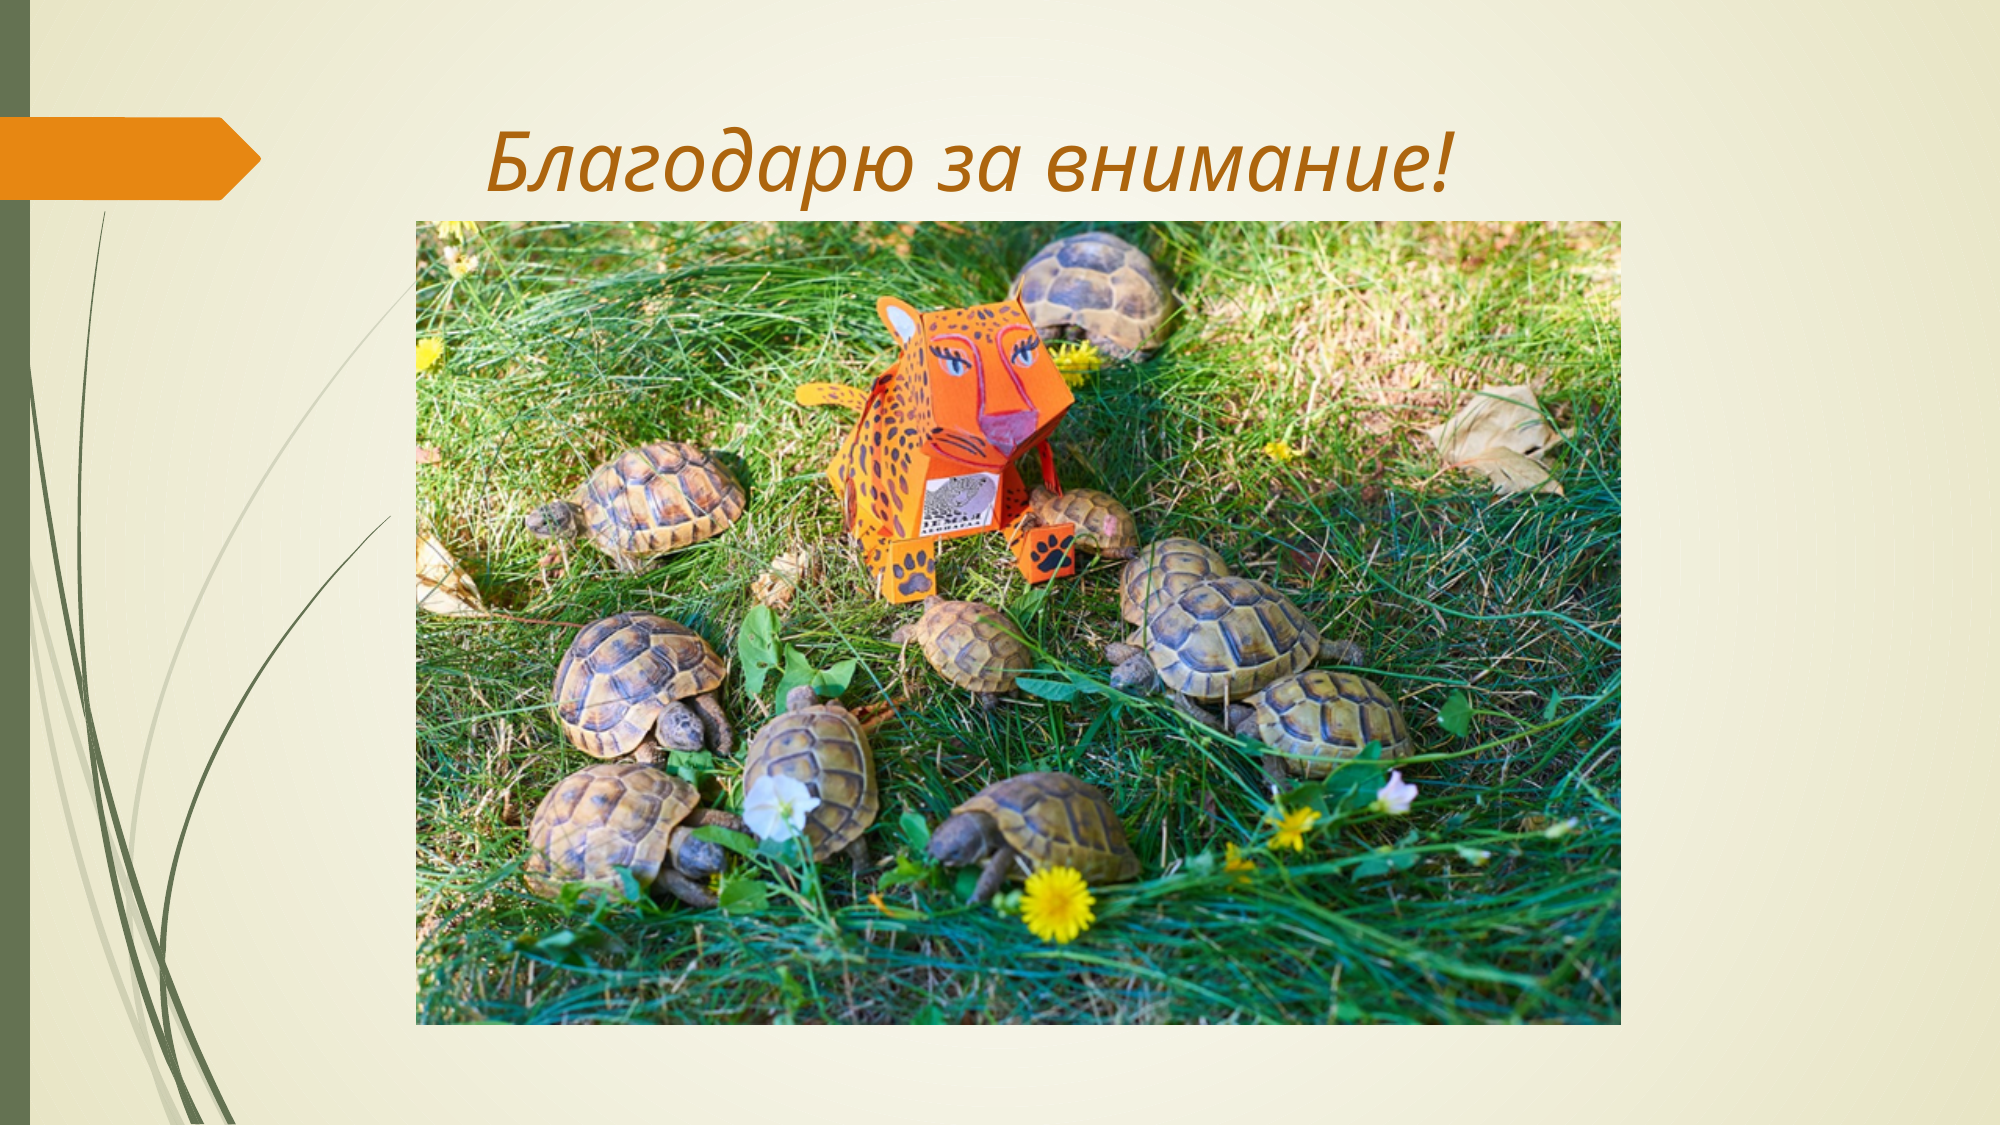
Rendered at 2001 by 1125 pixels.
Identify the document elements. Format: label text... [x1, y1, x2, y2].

picture [416, 221, 1621, 1025]
text_box Благодарю за внимание! [469, 100, 1568, 217]
